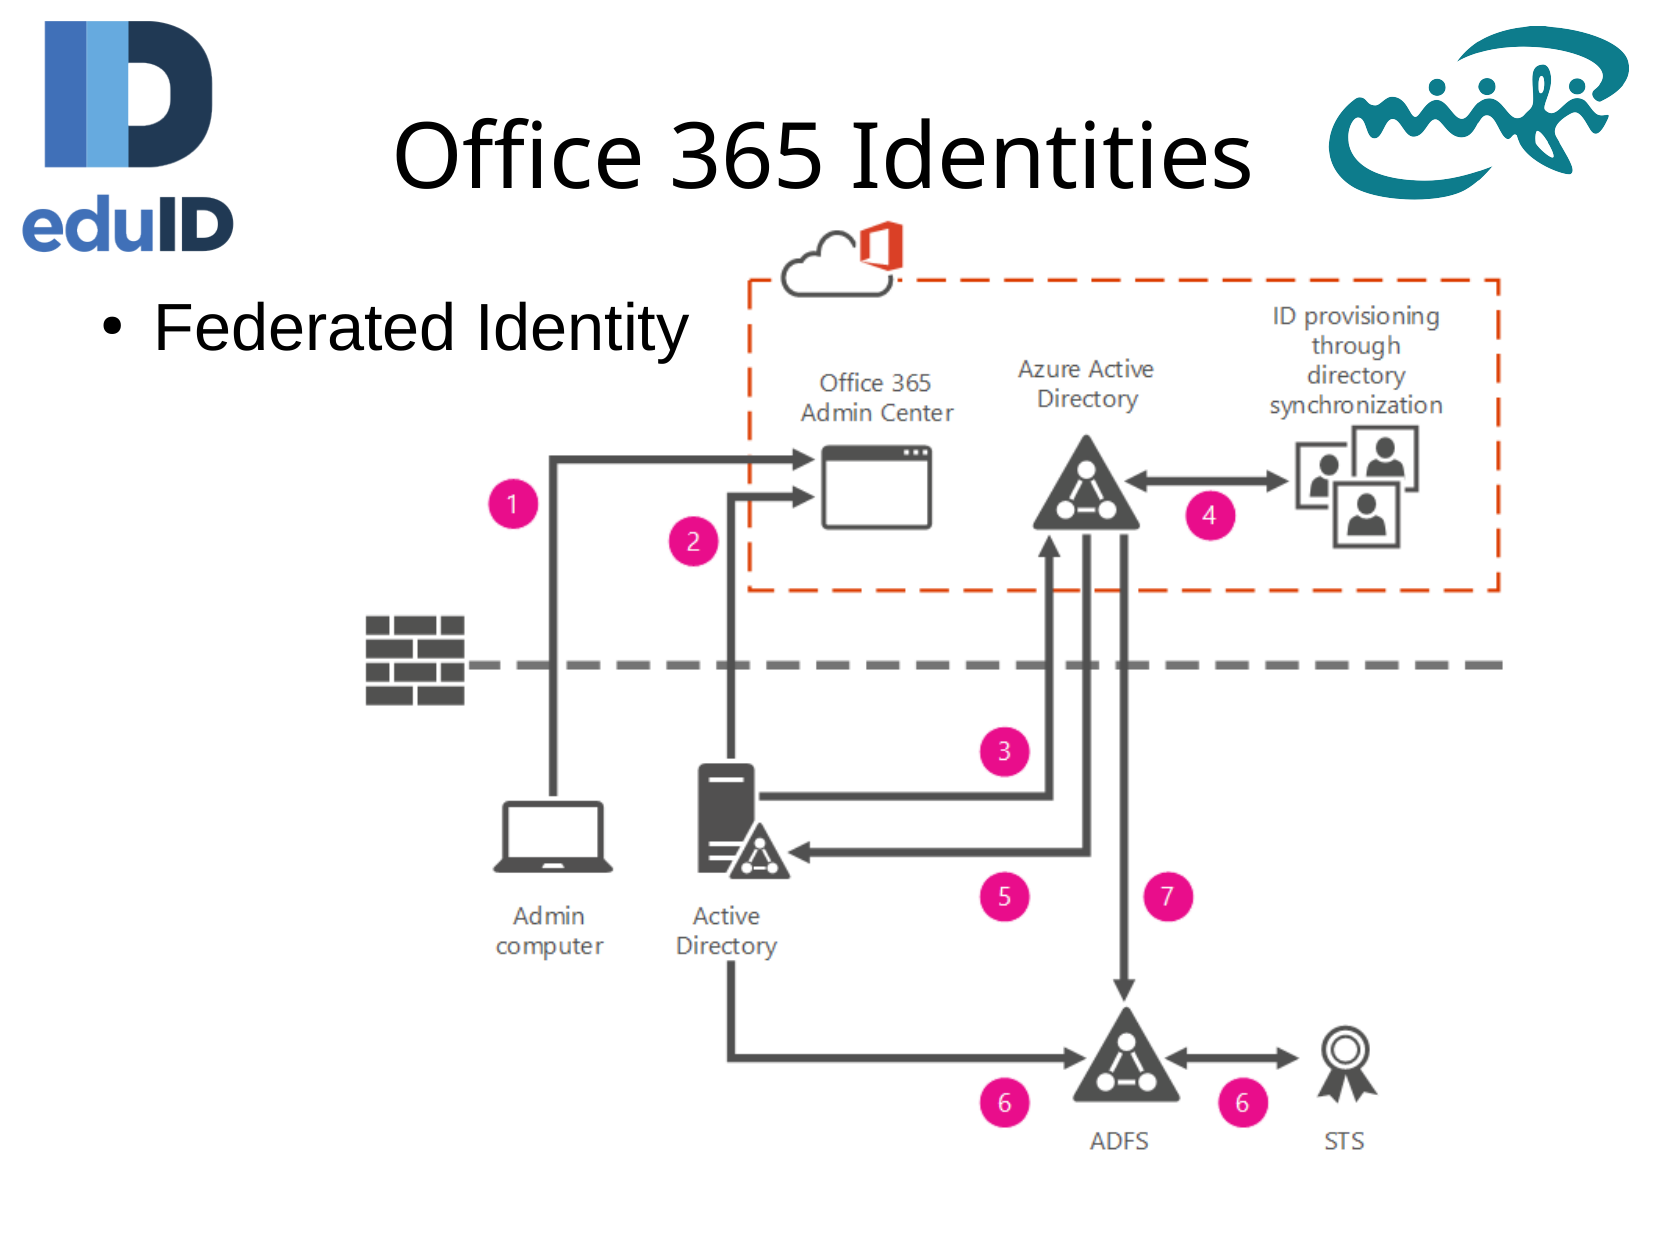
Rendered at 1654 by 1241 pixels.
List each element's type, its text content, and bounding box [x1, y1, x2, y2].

picture [360, 215, 1506, 290]
picture [3, 0, 254, 272]
title Office 365 Identities [79, 49, 1568, 257]
picture [1328, 26, 1629, 200]
picture [360, 1010, 1506, 1171]
list Federated Identity [82, 290, 1571, 1010]
